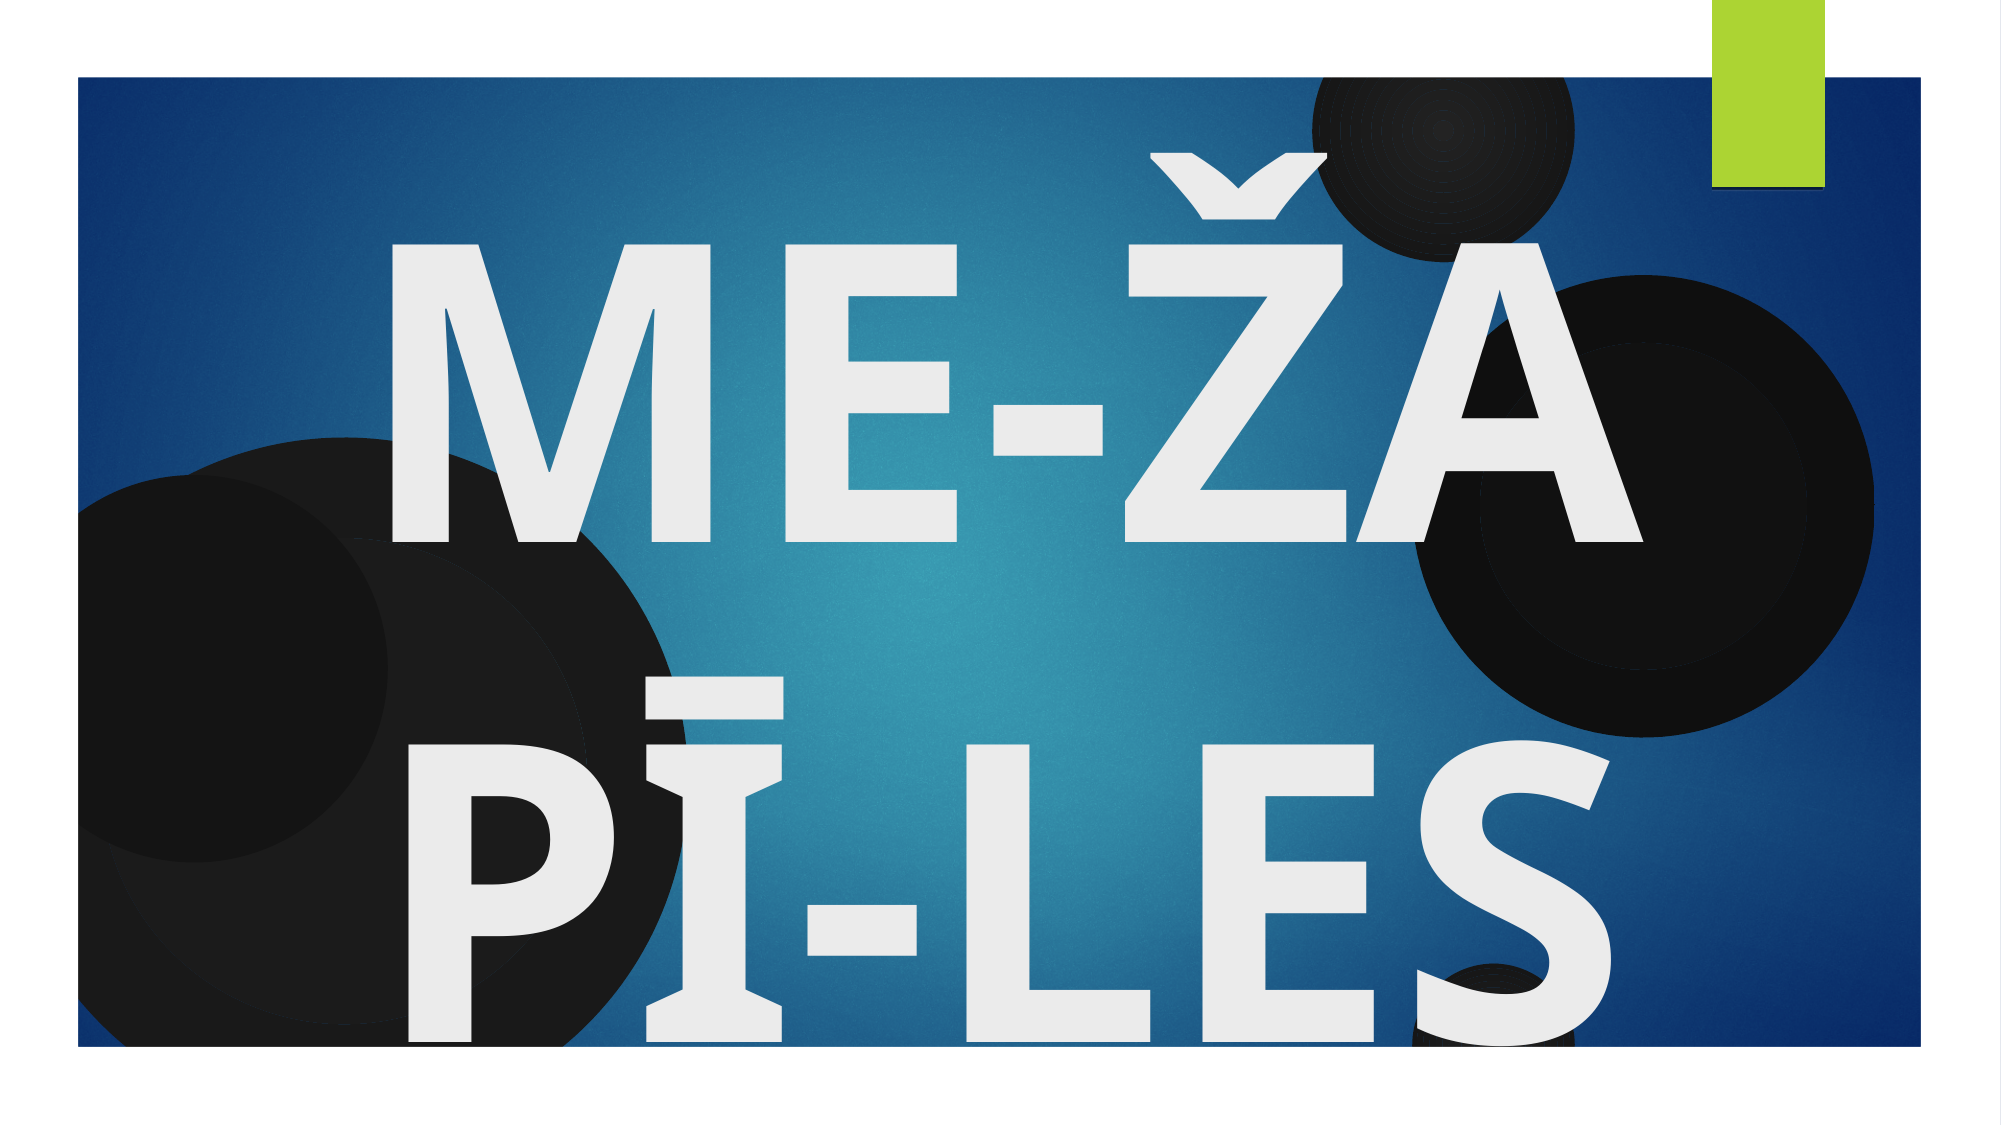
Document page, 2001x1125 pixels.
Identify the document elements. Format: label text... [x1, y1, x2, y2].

title ME-ŽA PĪ-LES [276, 118, 1724, 1076]
